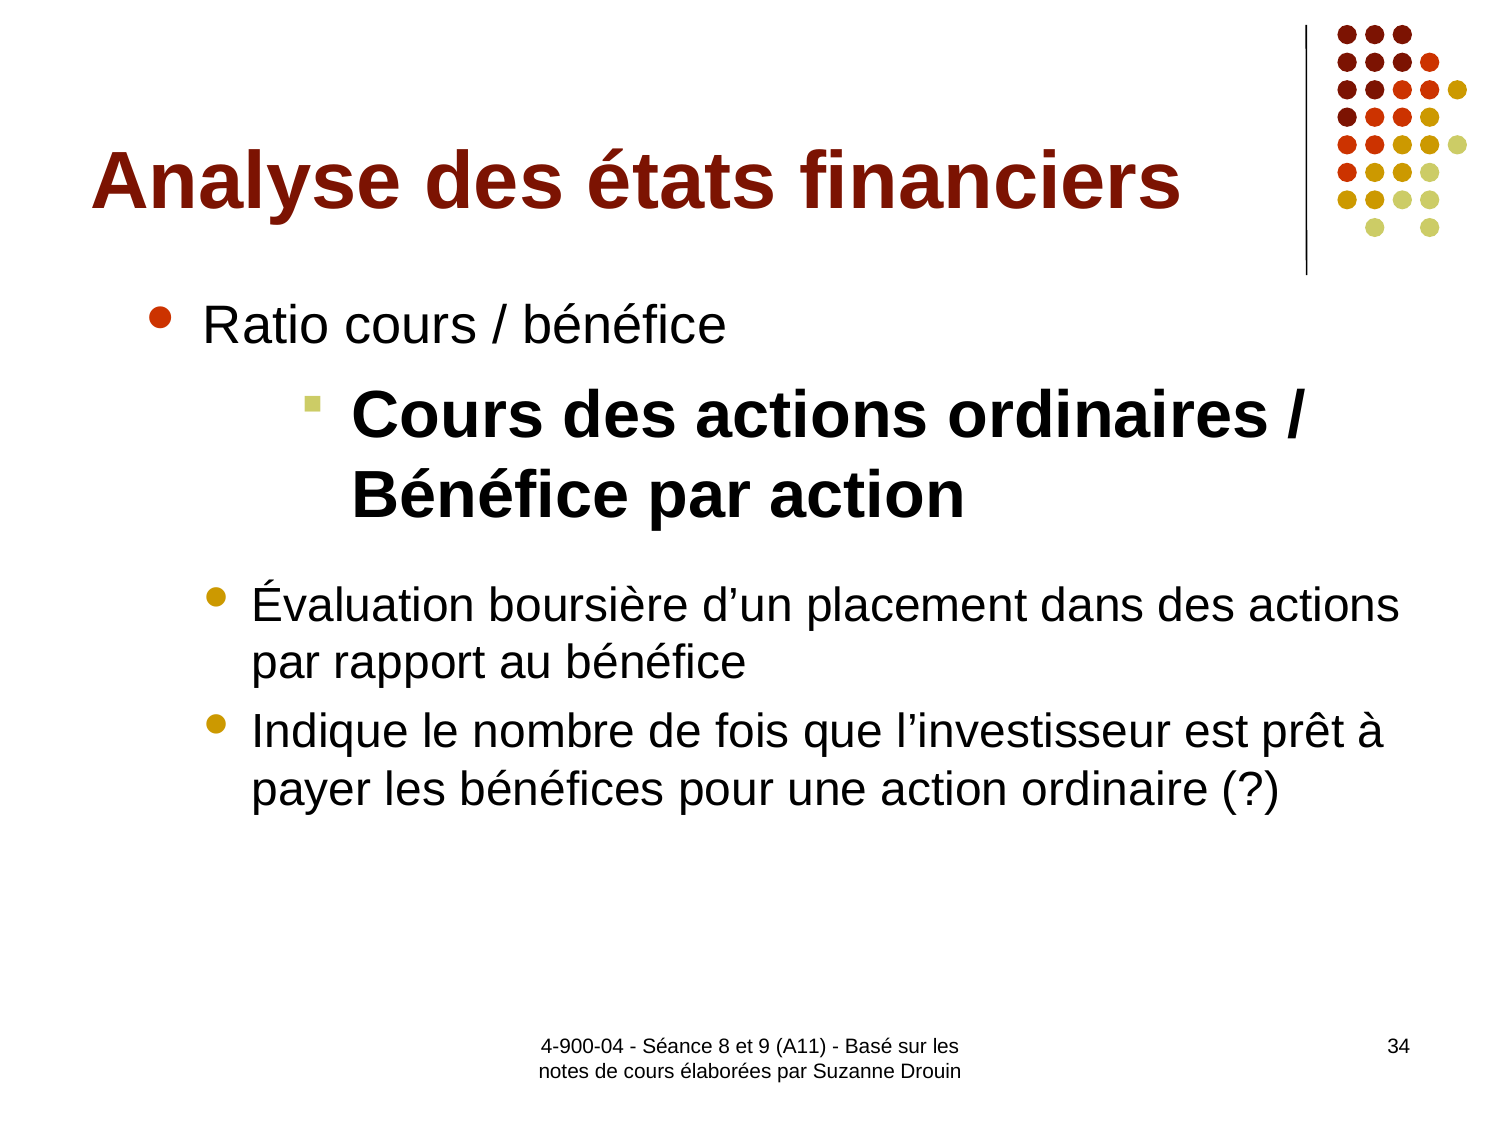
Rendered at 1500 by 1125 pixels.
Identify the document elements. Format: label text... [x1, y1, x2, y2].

text_box 8 [1074, 1025, 1426, 1101]
text_box 4-900-04 - Séance 8 et 9 (A11) - Basé sur les notes de cours élaborées par Suzanne Drouin [512, 1025, 988, 1101]
text_box Analyse des états financiers [74, 20, 1313, 233]
text_box Ratio cours / bénéfice Cours des actions ordinaires / Bénéfice par action Évaluation boursière d’un placement dans des actions par rapport au bénéfice Indique le nombre de fois que l’investisseur est prêt à payer les bénéfices pour une action ordinaire (?) [75, 282, 1426, 1006]
